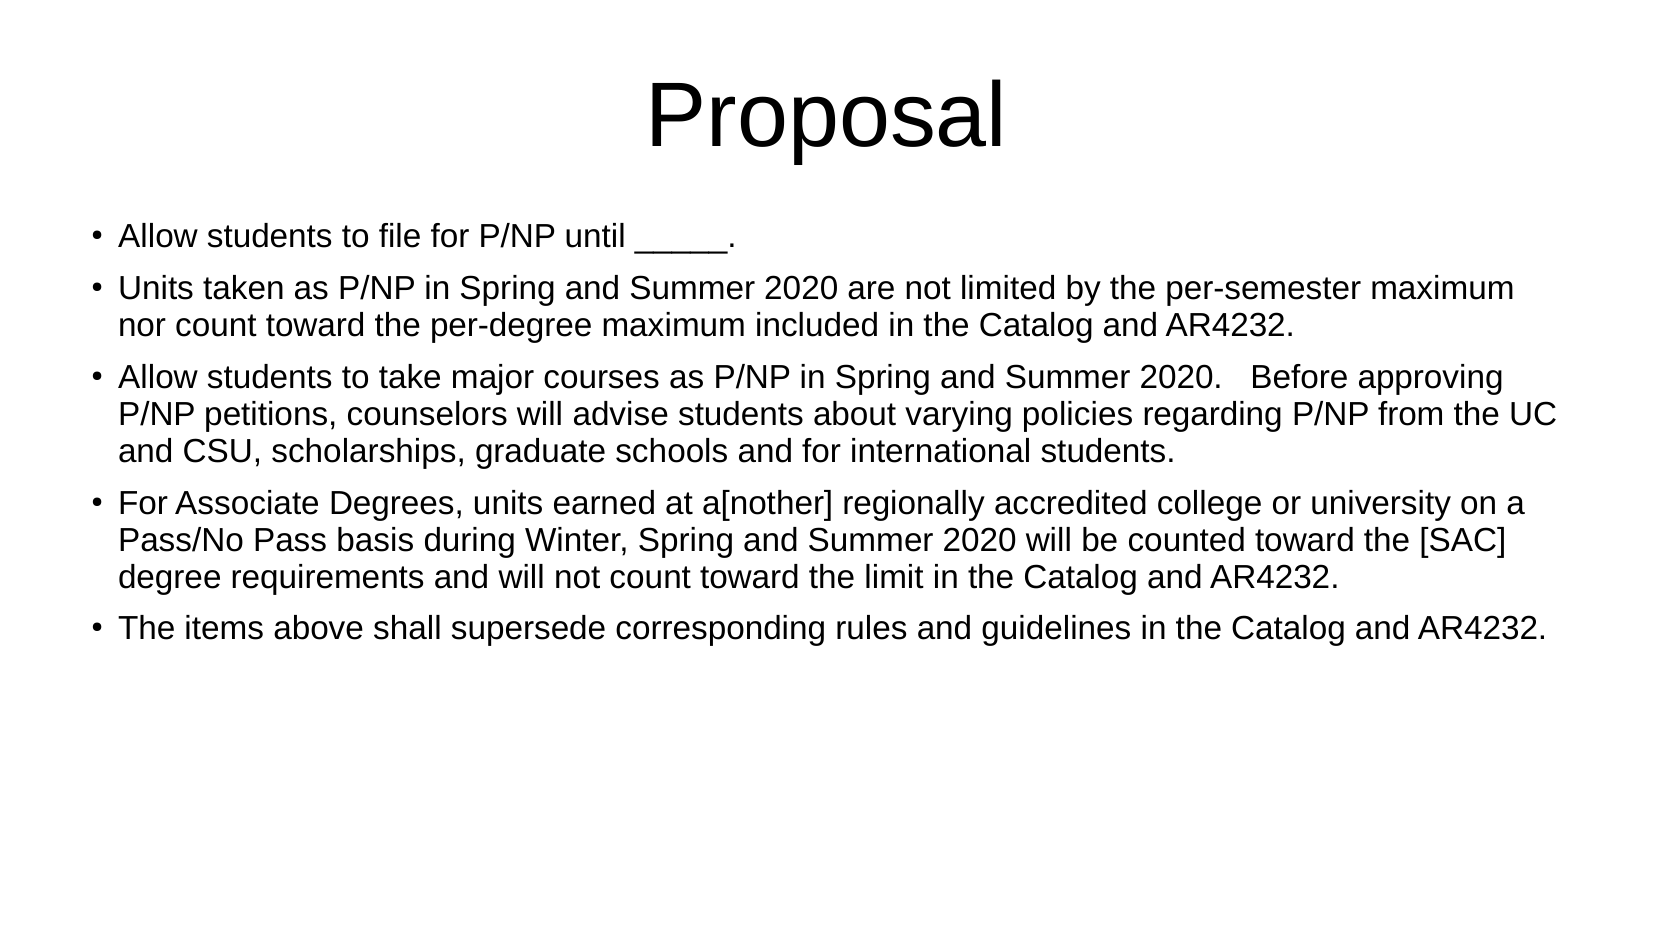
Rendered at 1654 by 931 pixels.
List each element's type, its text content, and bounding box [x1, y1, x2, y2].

list Allow students to file for P/NP until _____. Units taken as P/NP in Spring and Summer 2020 are not limited by the per-semester maximum nor count toward the per-degree maximum included in the Catalog and AR4232. Allow students to take major courses as P/NP in Spring and Summer 2020. Before approving P/NP petitions, counselors will advise students about varying policies regarding P/NP from the UC and CSU, scholarships, graduate schools and for international students. For Associate Degrees, units earned at a[nother] regionally accredited college or university on a Pass/No Pass basis during Winter, Spring and Summer 2020 will be counted toward the [SAC] degree requirements and will not count toward the limit in the Catalog and AR4232. The items above shall supersede corresponding rules and guidelines in the Catalog and AR4232. [82, 217, 1571, 758]
title Proposal [82, 37, 1571, 193]
